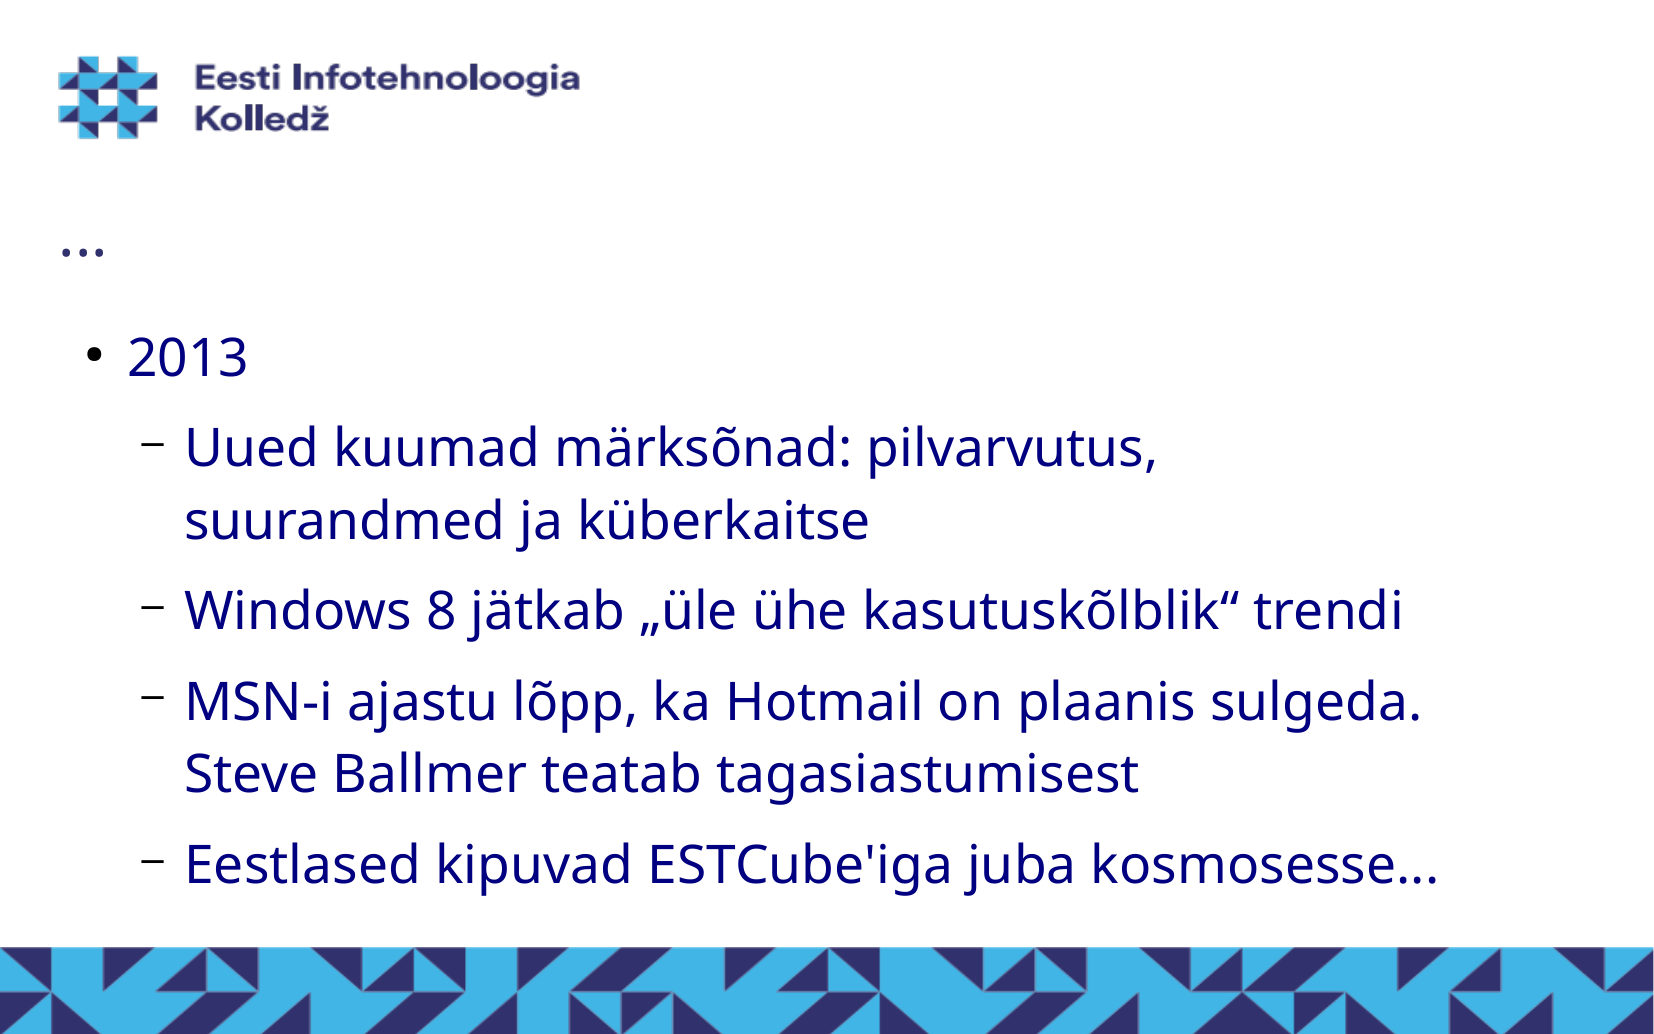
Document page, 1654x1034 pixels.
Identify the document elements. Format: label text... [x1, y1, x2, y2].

list 2013 Uued kuumad märksõnad: pilvarvutus, suurandmed ja küberkaitse Windows 8 jätkab „üle ühe kasutuskõlblik“ trendi MSN-i ajastu lõpp, ka Hotmail on plaanis sulgeda. Steve Ballmer teatab tagasiastumisest Eestlased kipuvad ESTCube'iga juba kosmosesse... [70, 318, 1465, 910]
title ... [59, 158, 1489, 308]
